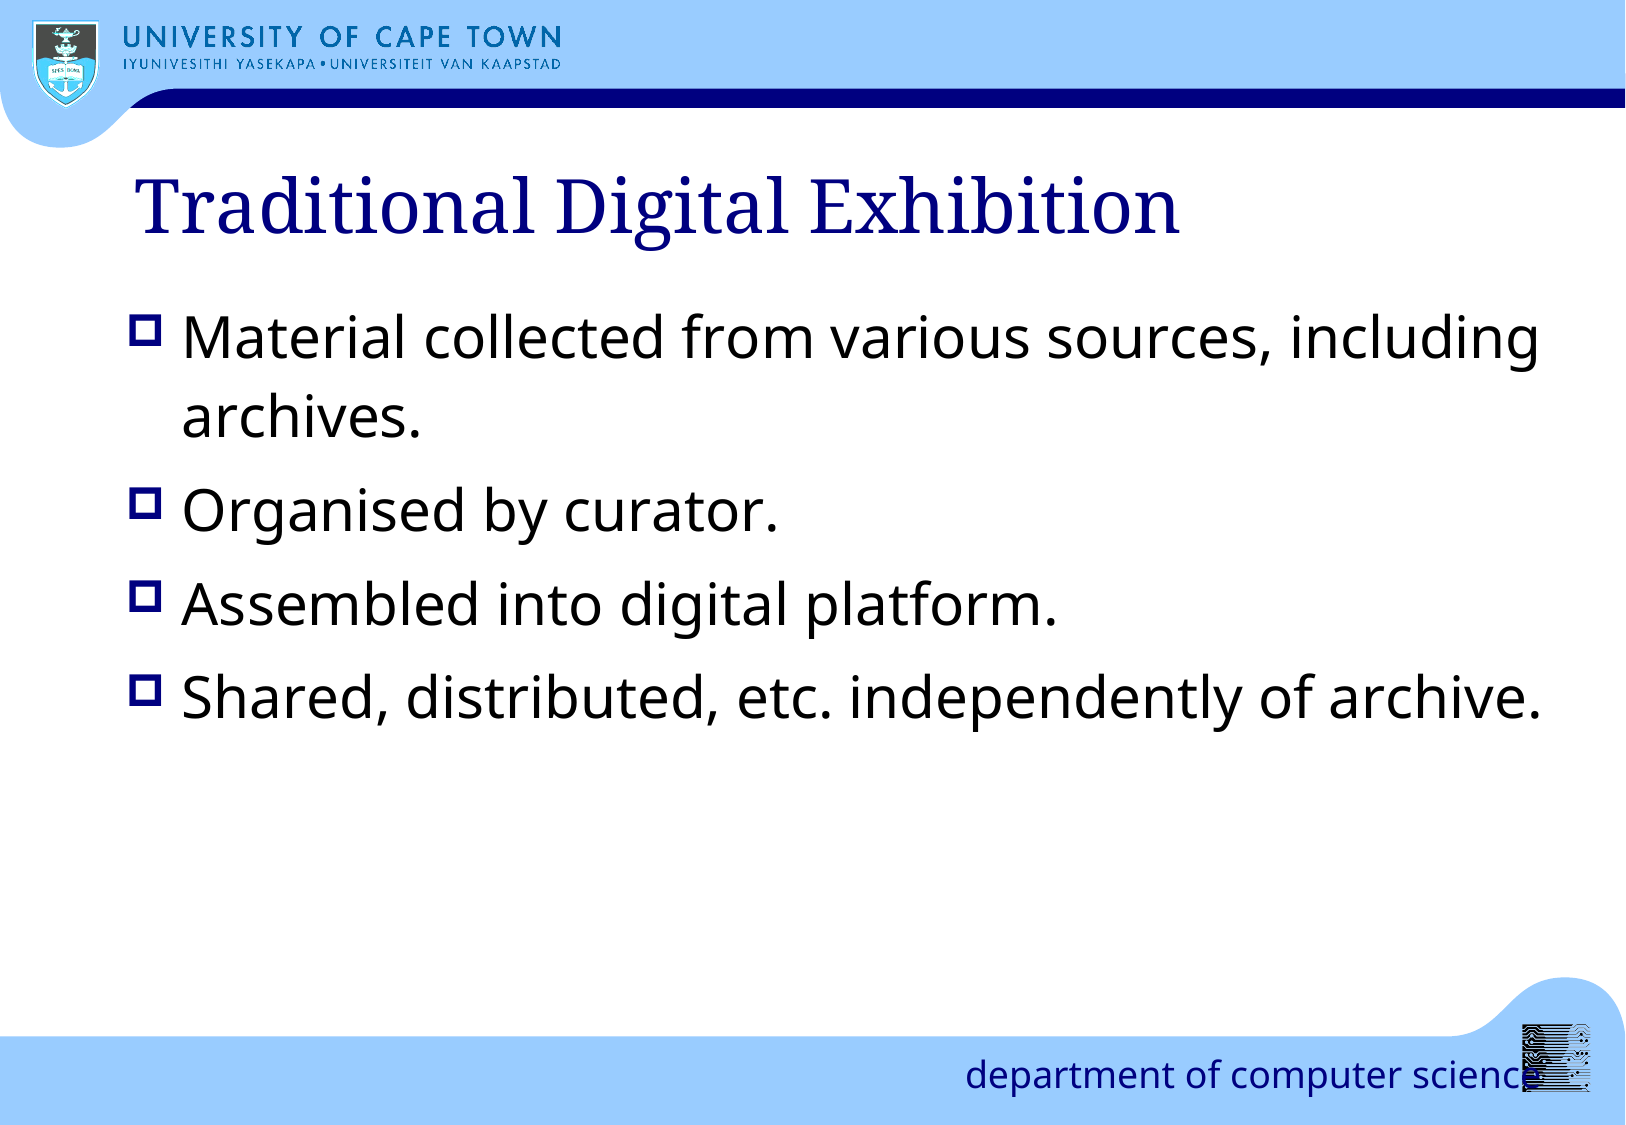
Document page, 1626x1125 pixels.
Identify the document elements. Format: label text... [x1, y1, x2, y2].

picture [1522, 1024, 1591, 1092]
title Traditional Digital Exhibition [134, 140, 1571, 268]
picture [120, 23, 563, 71]
list Material collected from various sources, including archives. Organised by curator. Assembled into digital platform. Shared, distributed, etc. independently of archive. [125, 296, 1570, 949]
picture [1526, 1070, 1536, 1076]
